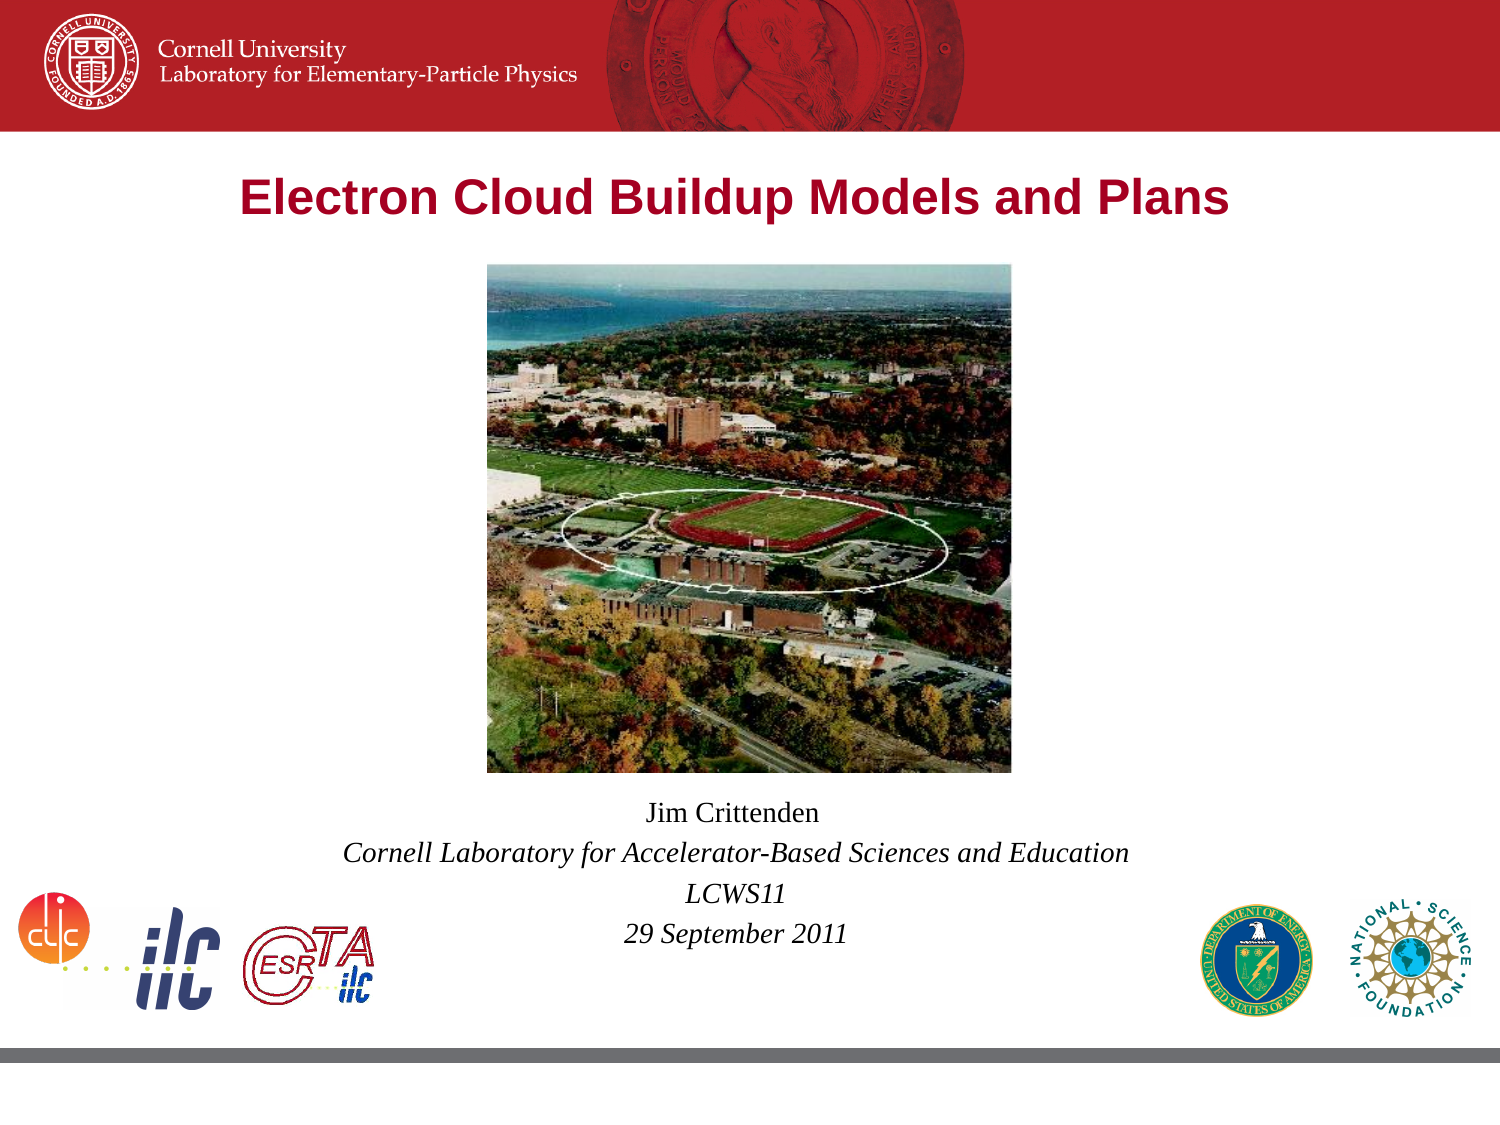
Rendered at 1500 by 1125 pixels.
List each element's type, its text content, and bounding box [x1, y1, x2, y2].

picture [0, 0, 1500, 132]
text_box Electron Cloud Buildup Models and Plans [239, 149, 1232, 255]
picture [233, 899, 376, 1036]
subtitle Jim Crittenden Cornell Laboratory for Accelerator-Based Sciences and Education LCWS11 29 September 2011 [286, 779, 1187, 959]
picture [1350, 899, 1471, 1017]
picture [0, 874, 220, 1010]
picture [487, 262, 1013, 773]
picture [1200, 904, 1313, 1017]
